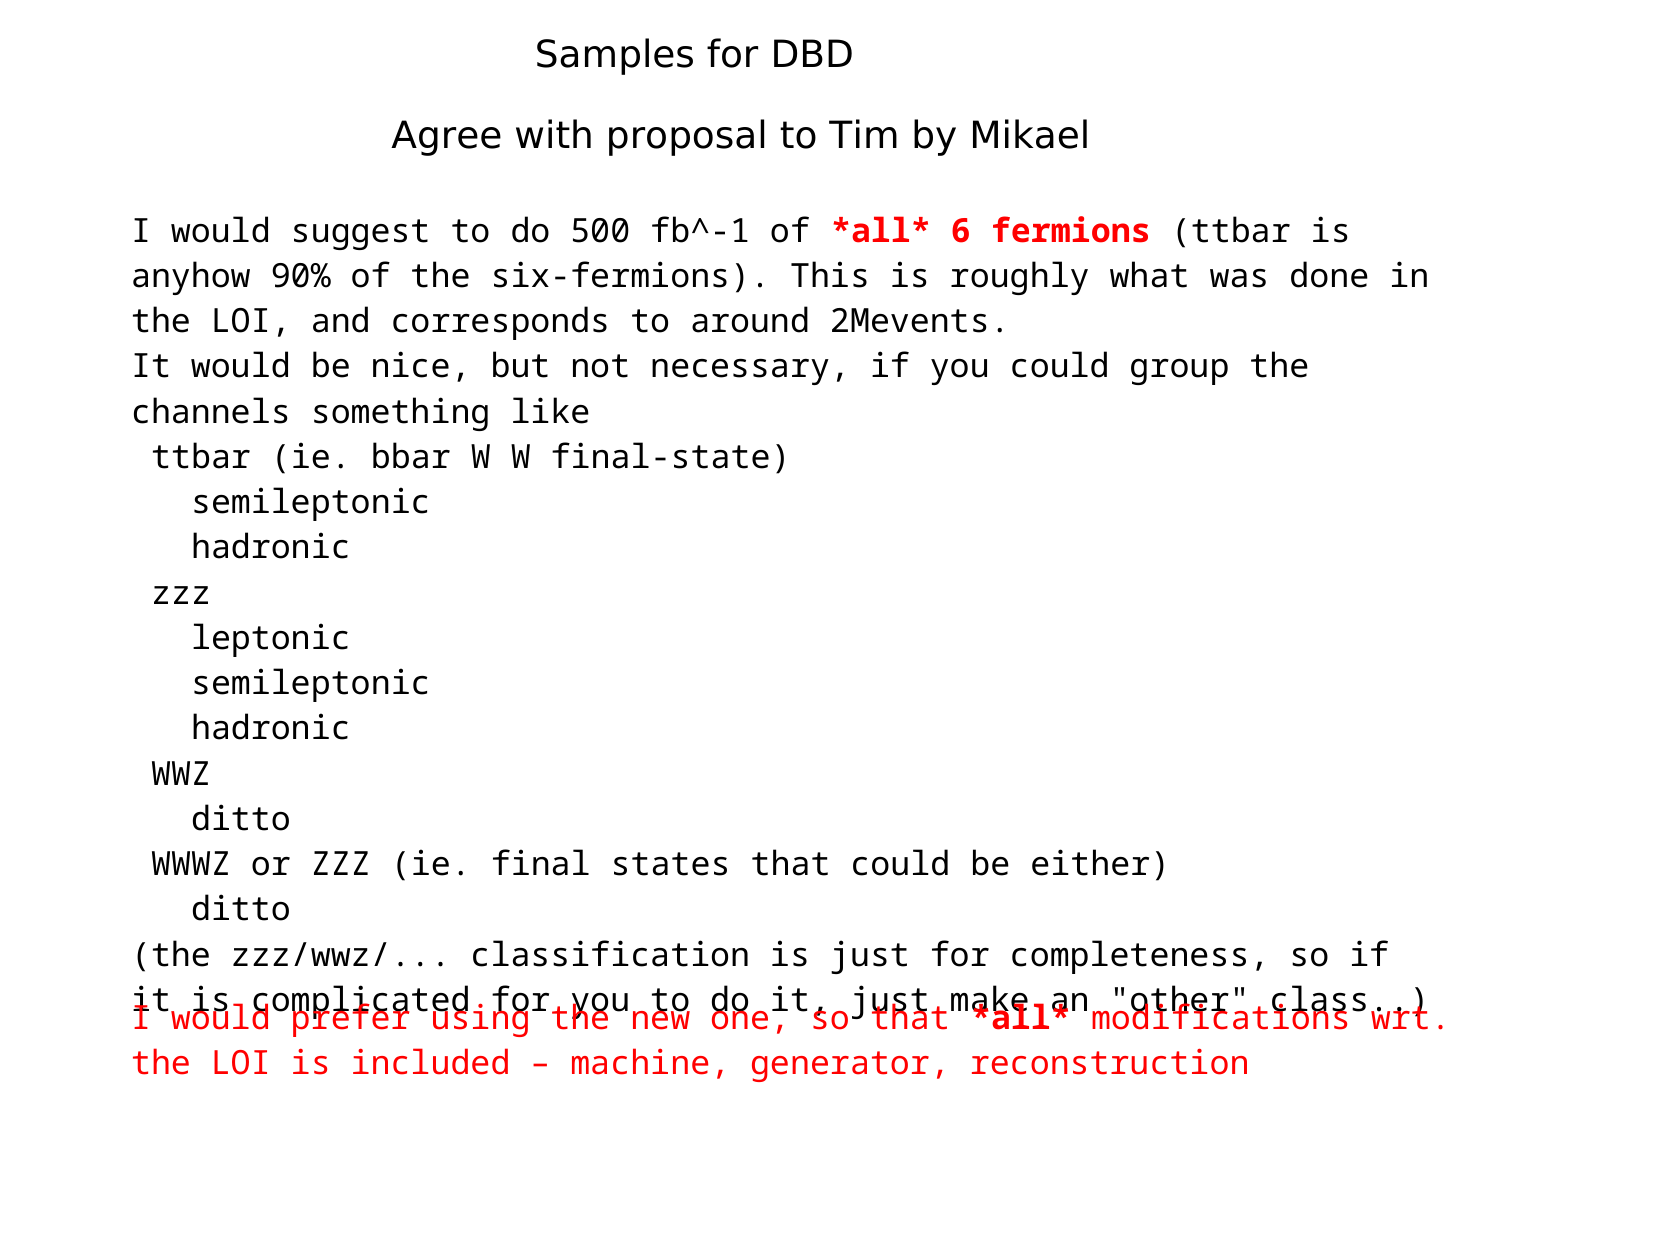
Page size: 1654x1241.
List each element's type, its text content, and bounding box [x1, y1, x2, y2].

text_box I would suggest to do 500 fb^-1 of *all* 6 fermions (ttbar is anyhow 90% of the six-fermions). This is roughly what was done in the LOI, and corresponds to around 2Mevents. It would be nice, but not necessary, if you could group the channels something like ttbar (ie. bbar W W final-state) semileptonic hadronic zzz leptonic semileptonic hadronic WWZ ditto WWWZ or ZZZ (ie. final states that could be either) ditto (the zzz/wwz/... classification is just for completeness, so if it is complicated for you to do it, just make an "other" class..) [116, 199, 1447, 894]
text_box Agree with proposal to Tim by Mikael [376, 106, 1114, 165]
text_box I would prefer using the new one, so that *all* modifications wrt. the LOI is included – machine, generator, reconstruction [116, 986, 1542, 1078]
text_box Samples for DBD [520, 25, 869, 85]
